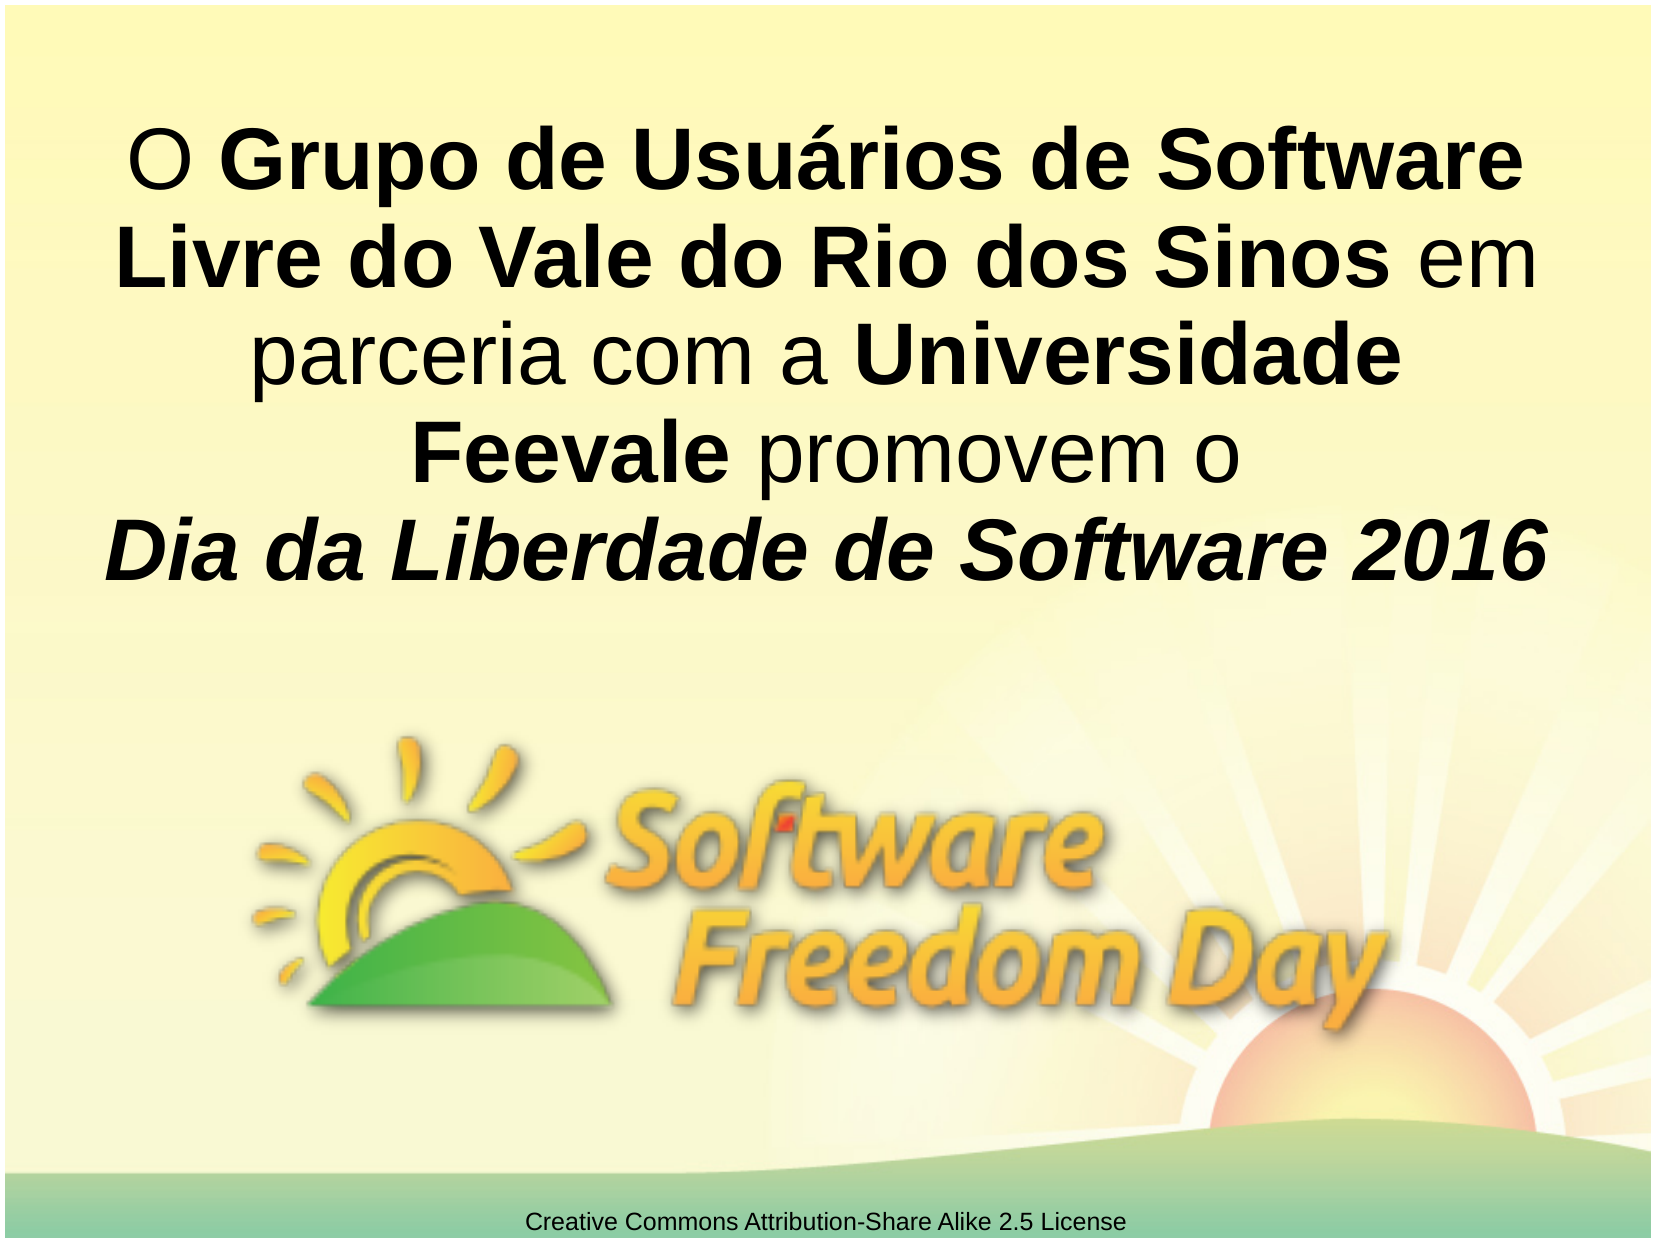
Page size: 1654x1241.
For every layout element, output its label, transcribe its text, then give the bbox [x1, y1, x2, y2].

picture [5, 5, 1651, 1238]
subtitle O Grupo de Usuários de Software Livre do Vale do Rio dos Sinos em parceria com a Universidade Feevale promovem o Dia da Liberdade de Software 2016 [82, 59, 1571, 650]
